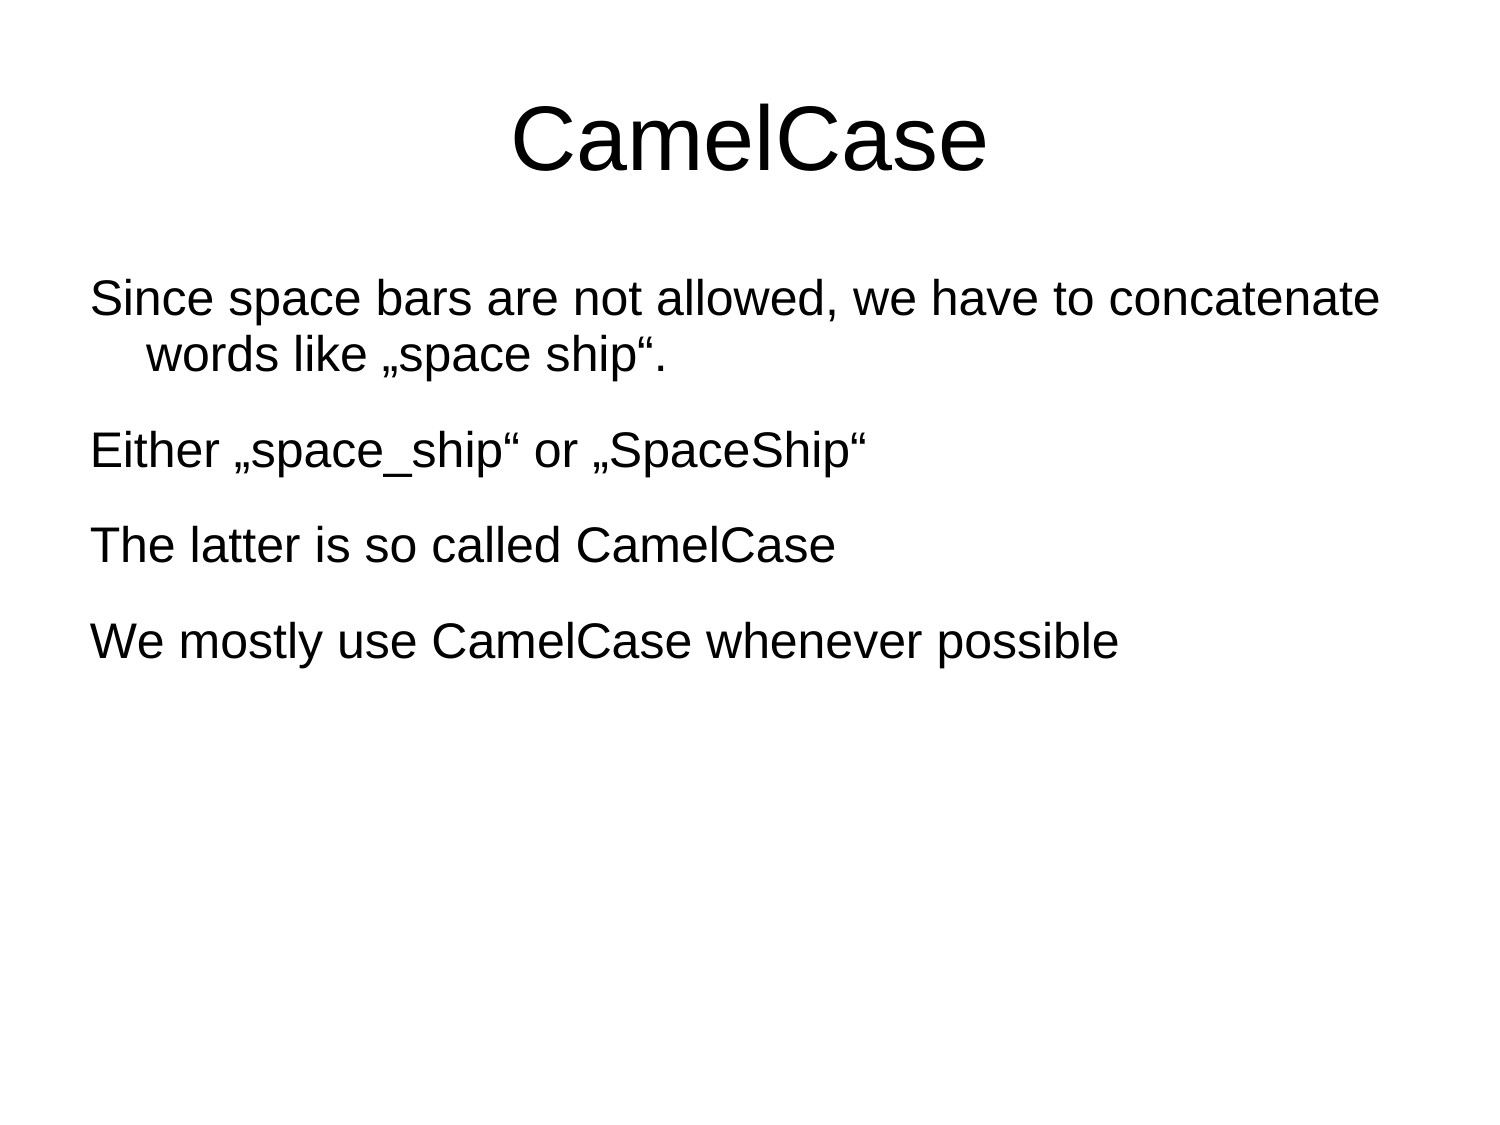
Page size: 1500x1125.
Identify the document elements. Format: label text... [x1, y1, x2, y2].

list Since space bars are not allowed, we have to concatenate words like „space ship“. Either „space_ship“ or „SpaceShip“ The latter is so called CamelCase We mostly use CamelCase whenever possible [75, 262, 1426, 1006]
title CamelCase [75, 45, 1426, 233]
